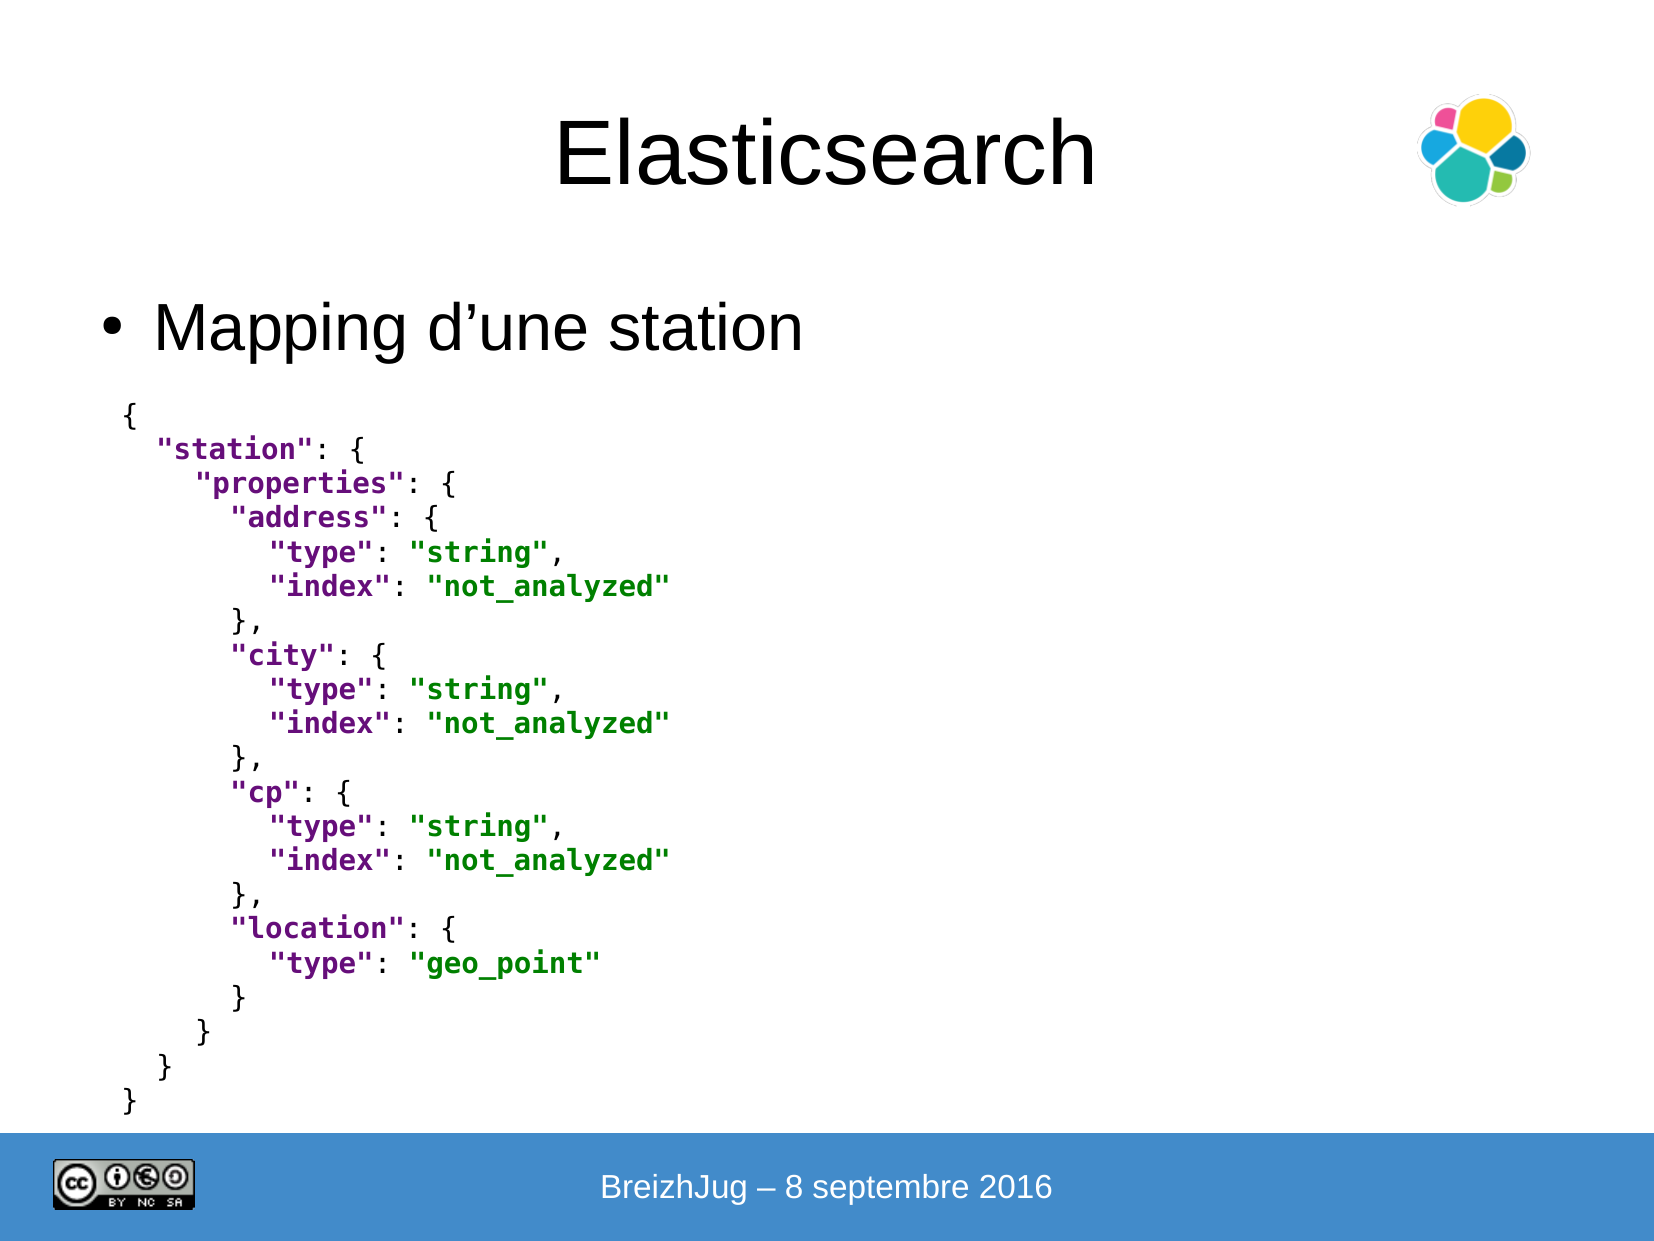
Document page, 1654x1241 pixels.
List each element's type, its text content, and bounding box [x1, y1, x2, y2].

text_box { "station": { "properties": { "address": { "type": "string", "index": "not_analyzed" }, "city": { "type": "string", "index": "not_analyzed" }, "cp": { "type": "string", "index": "not_analyzed" }, "location": { "type": "geo_point" } } } } [106, 390, 1536, 1125]
picture [53, 1159, 195, 1210]
list Mapping d’une station [82, 290, 1571, 1010]
picture [1417, 94, 1536, 207]
title Elasticsearch [82, 49, 1571, 257]
